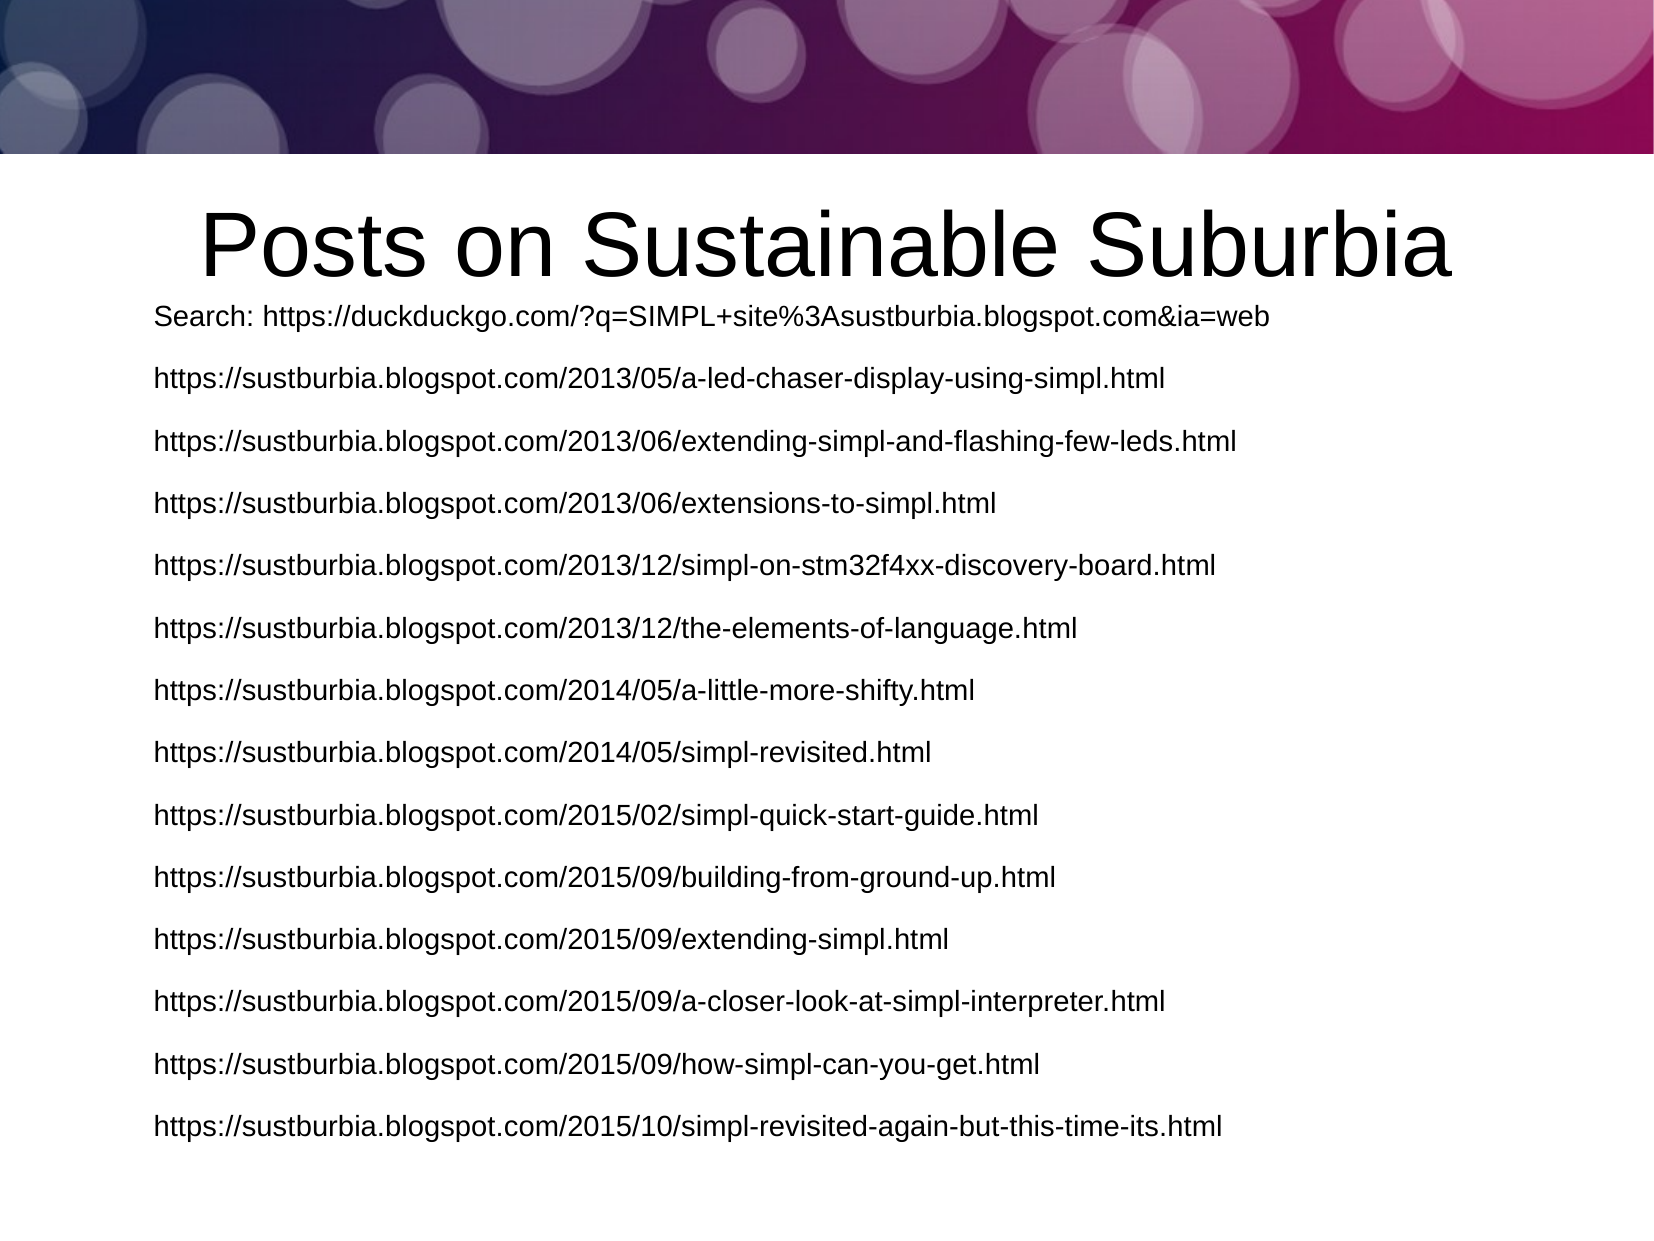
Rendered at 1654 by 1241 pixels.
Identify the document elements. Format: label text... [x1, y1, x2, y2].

picture [0, 0, 1654, 154]
title Posts on Sustainable Suburbia [82, 159, 1571, 300]
list Search: https://duckduckgo.com/?q=SIMPL+site%3Asustburbia.blogspot.com&ia=web https://sustburbia.blogspot.com/2013/05/a-led-chaser-display-using-simpl.html https://sustburbia.blogspot.com/2013/06/extending-simpl-and-flashing-few-leds.html https://sustburbia.blogspot.com/2013/06/extensions-to-simpl.html https://sustburbia.blogspot.com/2013/12/simpl-on-stm32f4xx-discovery-board.html https://sustburbia.blogspot.com/2013/12/the-elements-of-language.html https://sustburbia.blogspot.com/2014/05/a-little-more-shifty.html https://sustburbia.blogspot.com/2014/05/simpl-revisited.html https://sustburbia.blogspot.com/2015/02/simpl-quick-start-guide.html https://sustburbia.blogspot.com/2015/09/building-from-ground-up.html https://sustburbia.blogspot.com/2015/09/extending-simpl.html https://sustburbia.blogspot.com/2015/09/a-closer-look-at-simpl-interpreter.html https://sustburbia.blogspot.com/2015/09/how-simpl-can-you-get.html https://sustburbia.blogspot.com/2015/10/simpl-revisited-again-but-this-time-its.html [82, 300, 1571, 1201]
